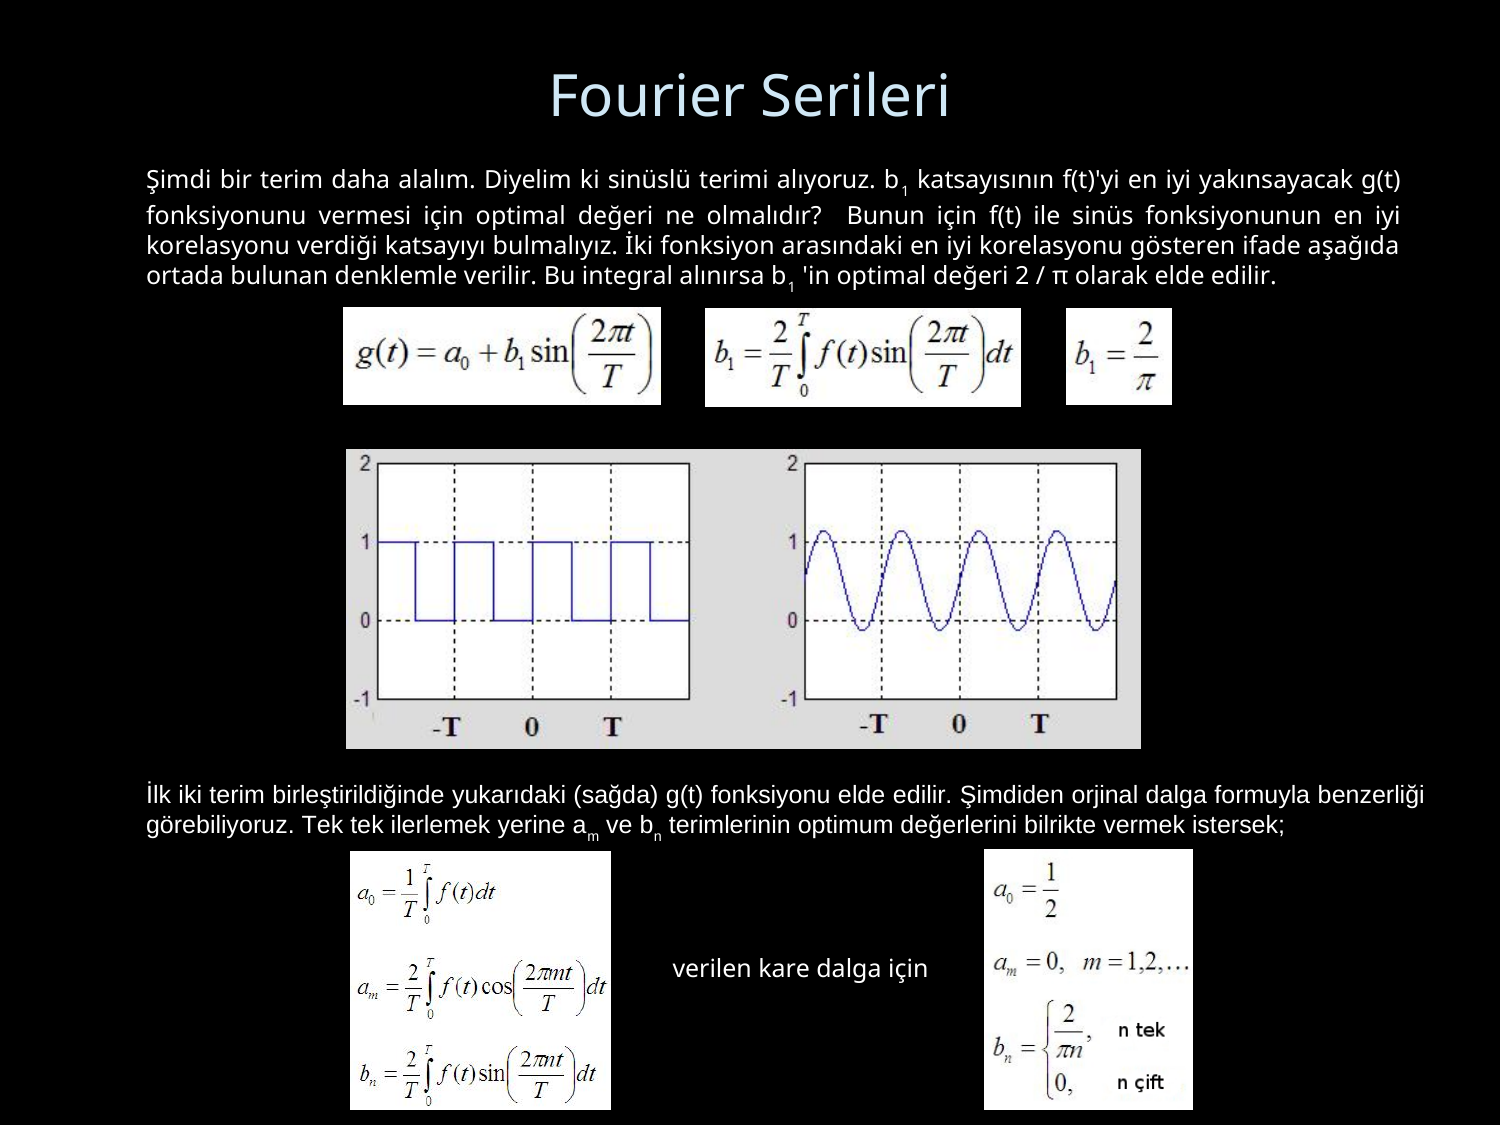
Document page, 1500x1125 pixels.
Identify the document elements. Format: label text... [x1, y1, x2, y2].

picture [984, 849, 1193, 1111]
picture [705, 308, 1021, 407]
title Fourier Serileri [75, 21, 1426, 156]
picture [346, 449, 1141, 749]
picture [343, 307, 661, 405]
picture [350, 851, 611, 1111]
list Şimdi bir terim daha alalım. Diyelim ki sinüslü terimi alıyoruz. b1 katsayısının f(t)'yi en iyi yakınsayacak g(t) fonksiyonunu vermesi için optimal değeri ne olmalıdır? Bunun için f(t) ile sinüs fonksiyonunun en iyi korelasyonu verdiği katsayıyı bulmalıyız. İki fonksiyon arasındaki en iyi korelasyonu gösteren ifade aşağıda ortada bulunan denklemle verilir. Bu integral alınırsa b1 'in optimal değeri 2 / π olarak elde edilir. [75, 156, 1456, 315]
list İlk iki terim birleştirildiğinde yukarıdaki (sağda) g(t) fonksiyonu elde edilir. Şimdiden orjinal dalga formuyla benzerliği görebiliyoruz. Tek tek ilerlemek yerine am ve bn terimlerinin optimum değerlerini bilrikte vermek istersek; [75, 770, 1456, 871]
picture [1066, 308, 1172, 405]
text_box verilen kare dalga için [628, 945, 974, 990]
